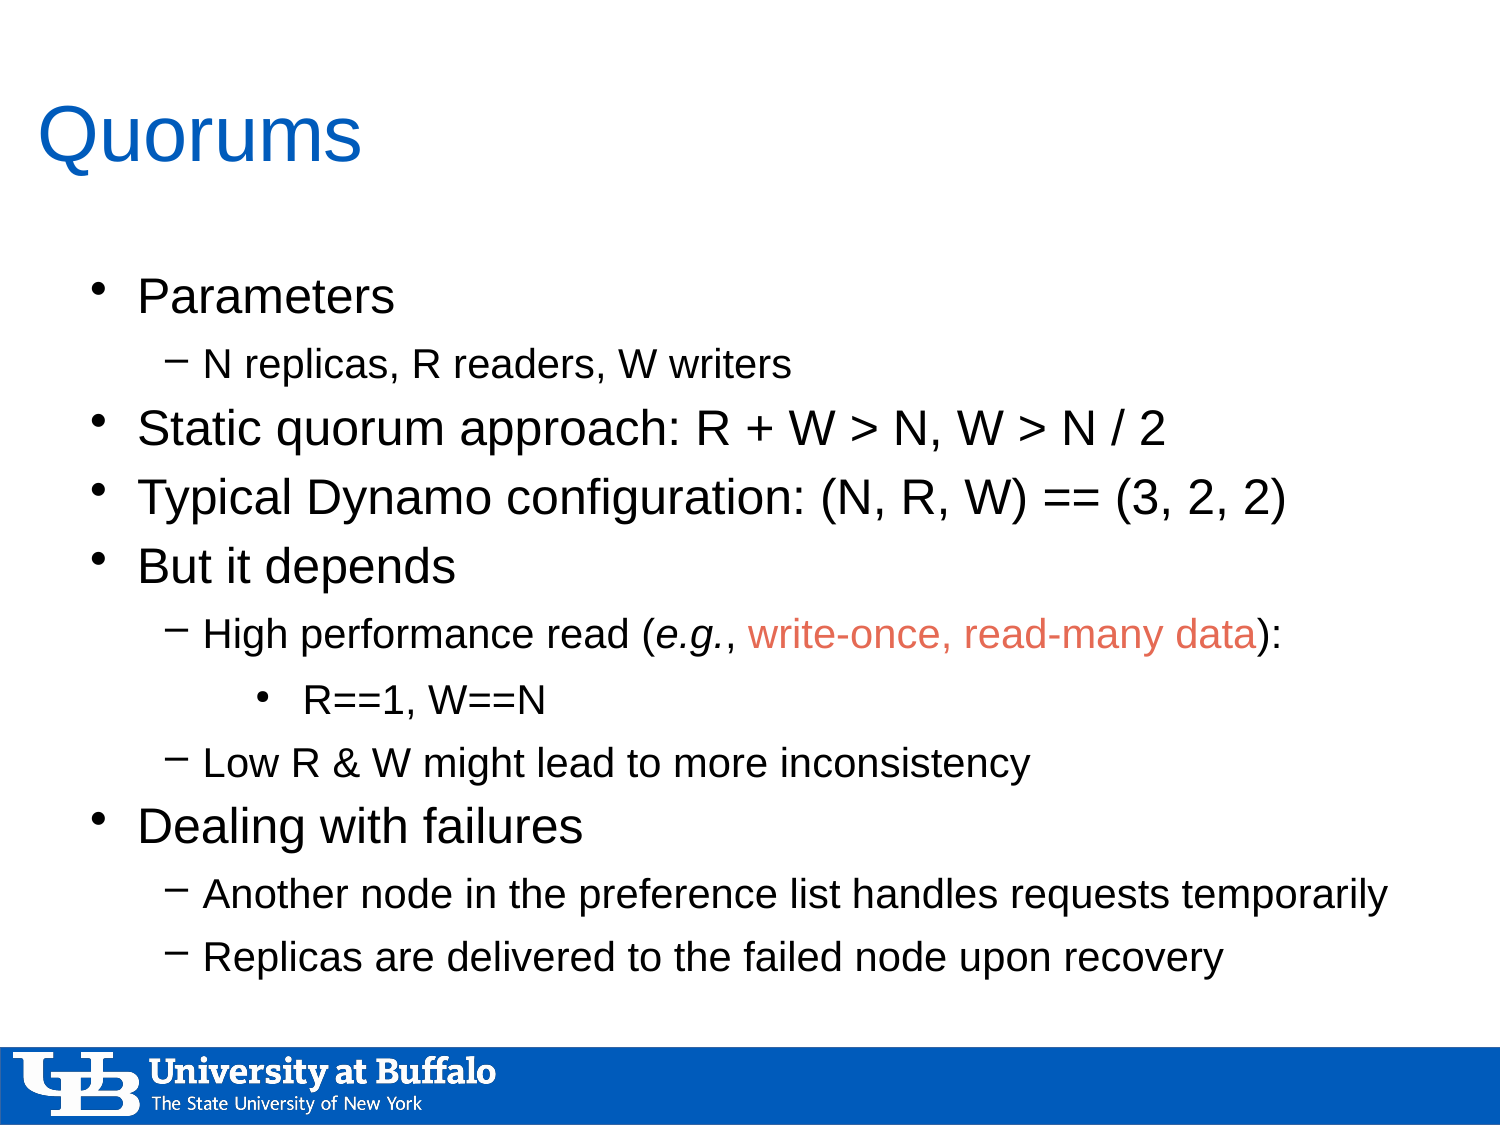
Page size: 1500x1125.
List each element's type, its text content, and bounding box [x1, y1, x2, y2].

picture [13, 1052, 496, 1116]
list Parameters N replicas, R readers, W writers Static quorum approach: R + W > N, W > N / 2 Typical Dynamo configuration: (N, R, W) == (3, 2, 2) But it depends High performance read (e.g., write-once, read-many data): R==1, W==N Low R & W might lead to more inconsistency Dealing with failures Another node in the preference list handles requests temporarily Replicas are delivered to the failed node upon recovery [75, 263, 1425, 916]
title Quorums [37, 40, 1388, 228]
